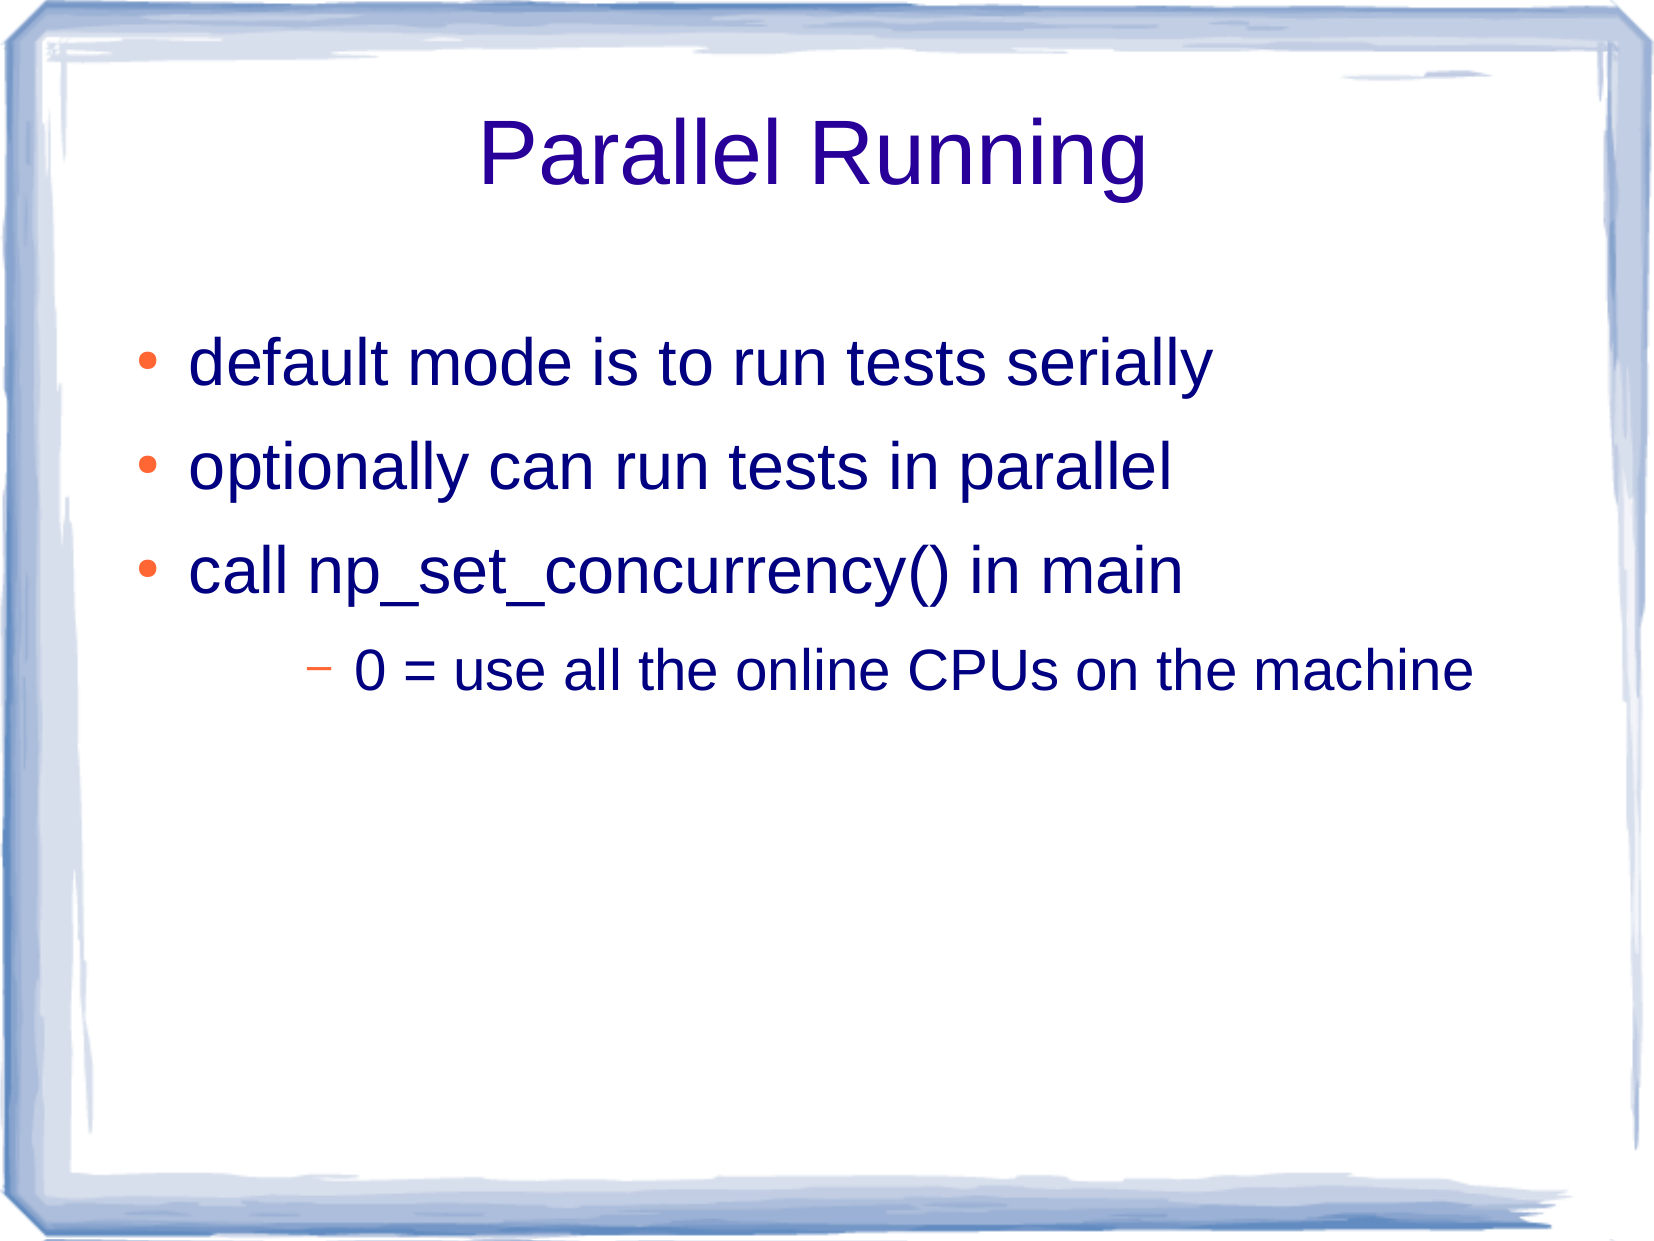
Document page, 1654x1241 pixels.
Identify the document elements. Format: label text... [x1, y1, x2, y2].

title Parallel Running [82, 56, 1571, 250]
picture [0, 0, 1654, 1241]
list default mode is to run tests serially optionally can run tests in parallel call np_set_concurrency() in main 0 = use all the online CPUs on the machine [118, 324, 1571, 1129]
